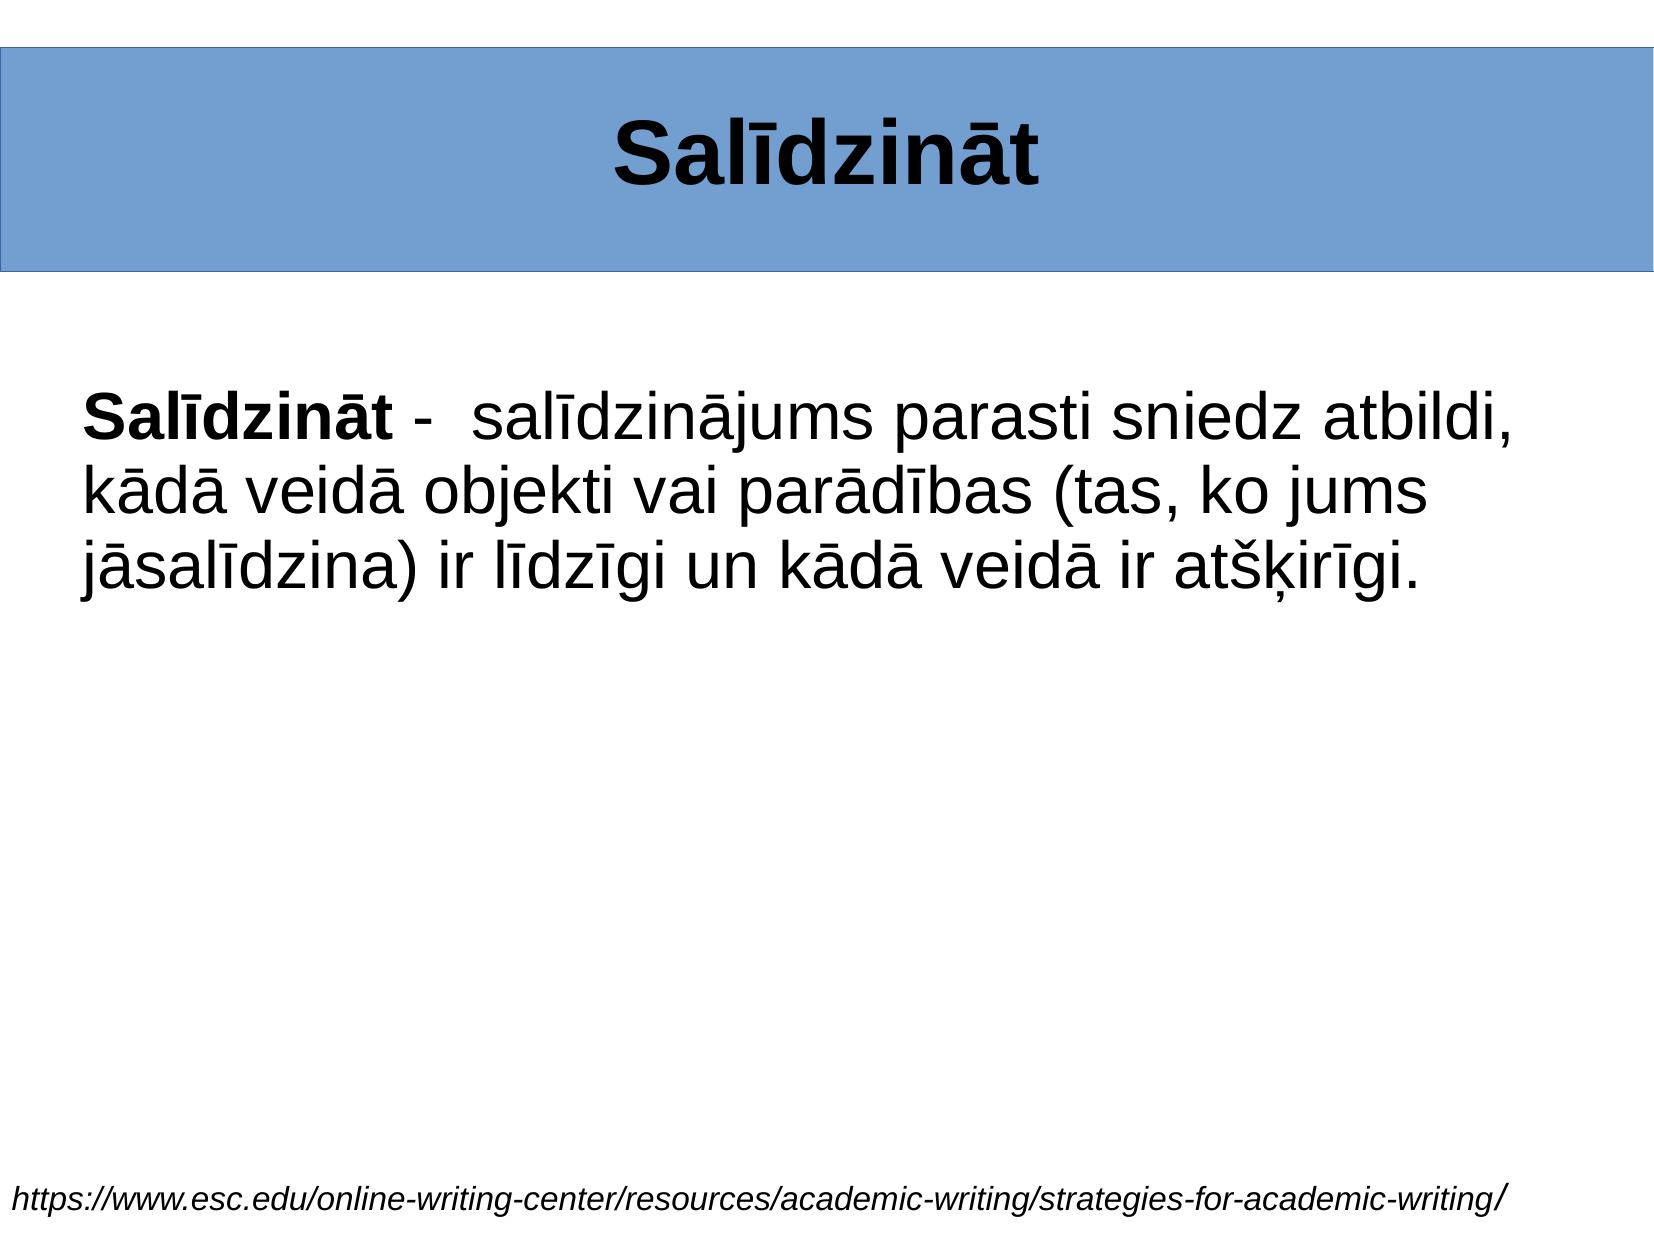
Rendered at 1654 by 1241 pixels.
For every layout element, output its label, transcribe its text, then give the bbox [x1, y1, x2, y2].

text_box https://www.esc.edu/online-writing-center/resources/academic-writing/strategies-for-academic-writing/ [0, 1169, 1521, 1227]
list Salīdzināt - salīdzinājums parasti sniedz atbildi, kādā veidā objekti vai parādības (tas, ko jums jāsalīdzina) ir līdzīgi un kādā veidā ir atšķirīgi. [82, 378, 1619, 1099]
text_box [0, 47, 1654, 272]
title Salīdzināt [82, 49, 1571, 257]
